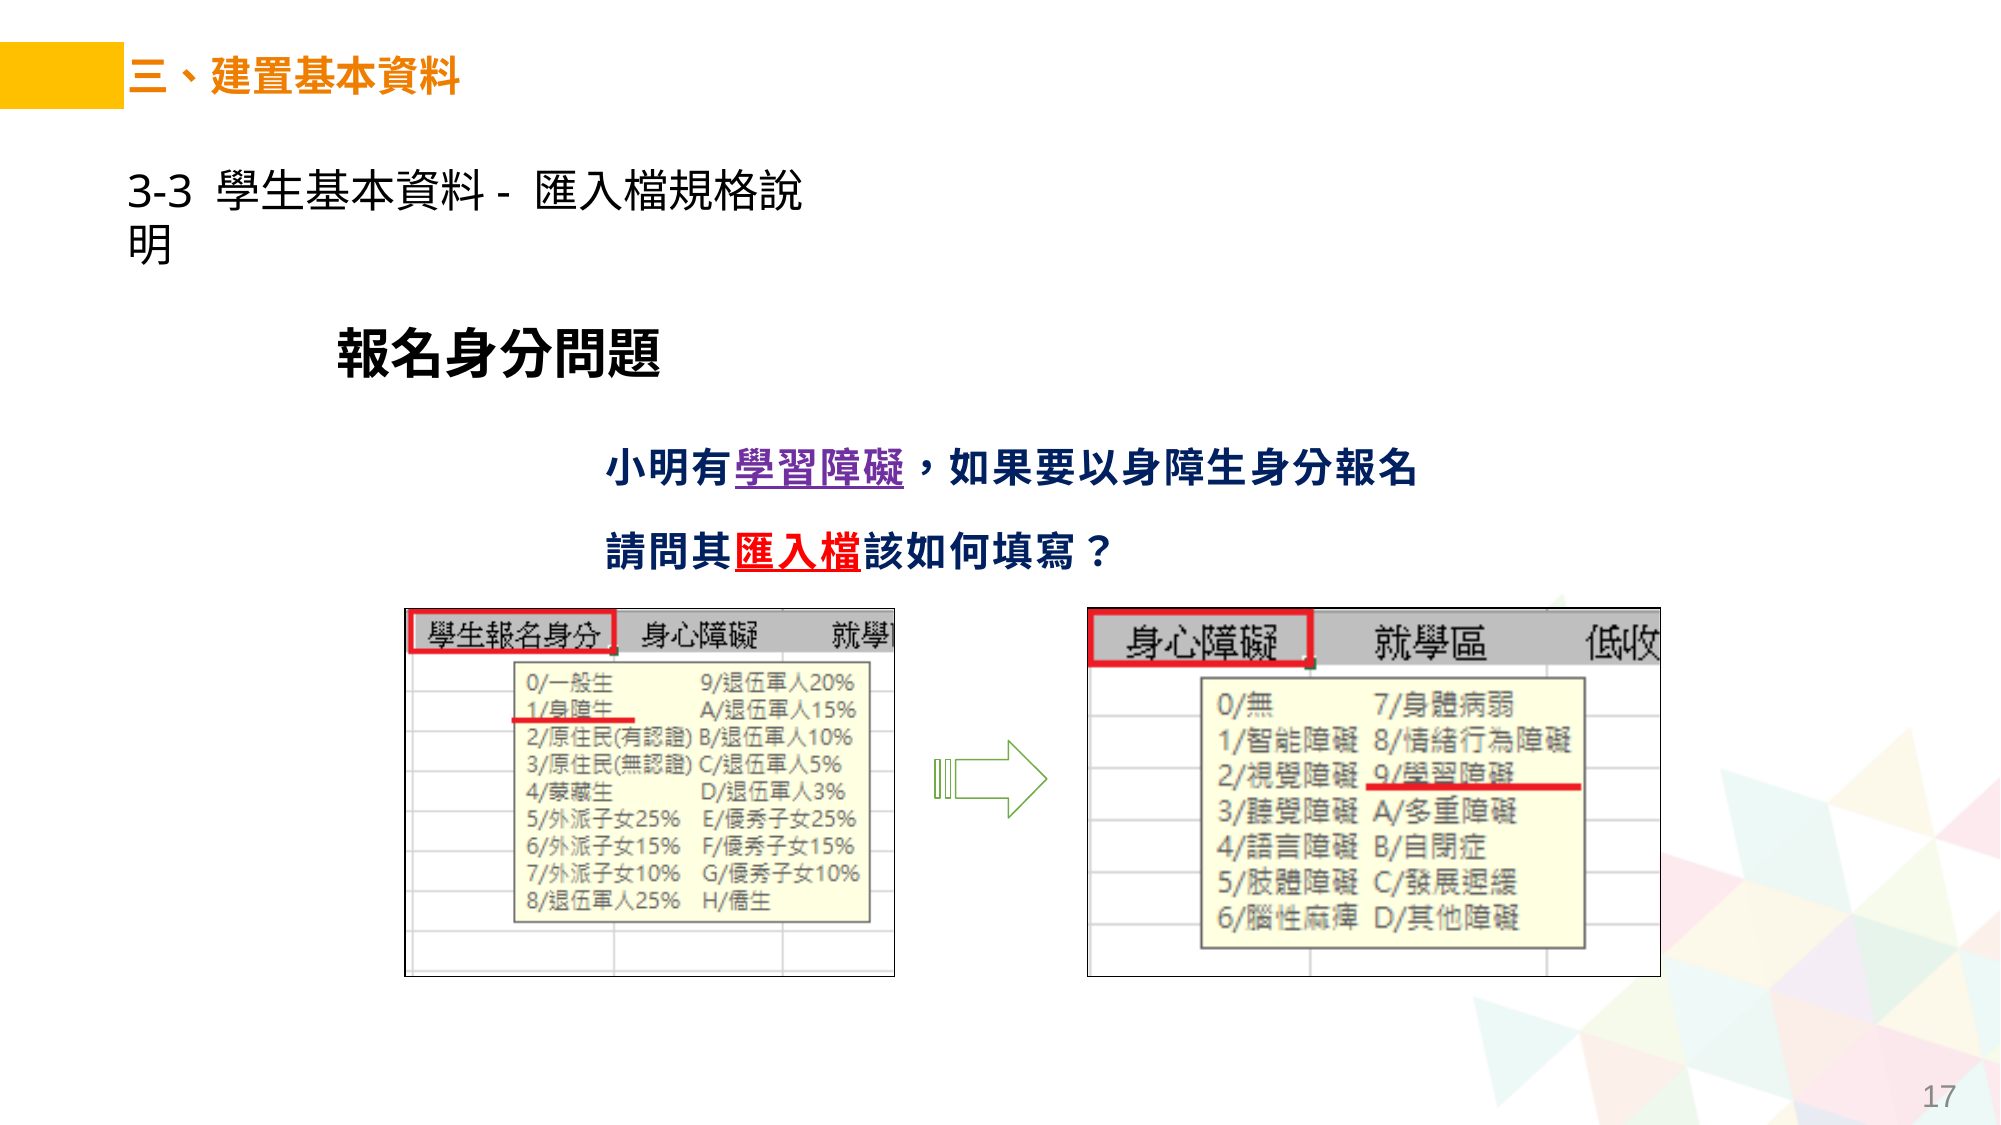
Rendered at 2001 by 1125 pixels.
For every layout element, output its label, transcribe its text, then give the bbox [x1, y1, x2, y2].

picture [405, 609, 894, 976]
text_box 17 [1907, 1064, 2000, 1125]
picture [1088, 608, 1660, 976]
text_box 報名身分問題 [321, 312, 680, 393]
text_box 3-3 學生基本資料- 匯入檔規格說明 [112, 154, 863, 232]
text_box [0, 42, 124, 109]
text_box 三、建置基本資料 [112, 41, 538, 108]
text_box 小明有學習障礙，如果要以身障生身分報名 請問其匯入檔該如何填寫？ [590, 410, 1444, 583]
